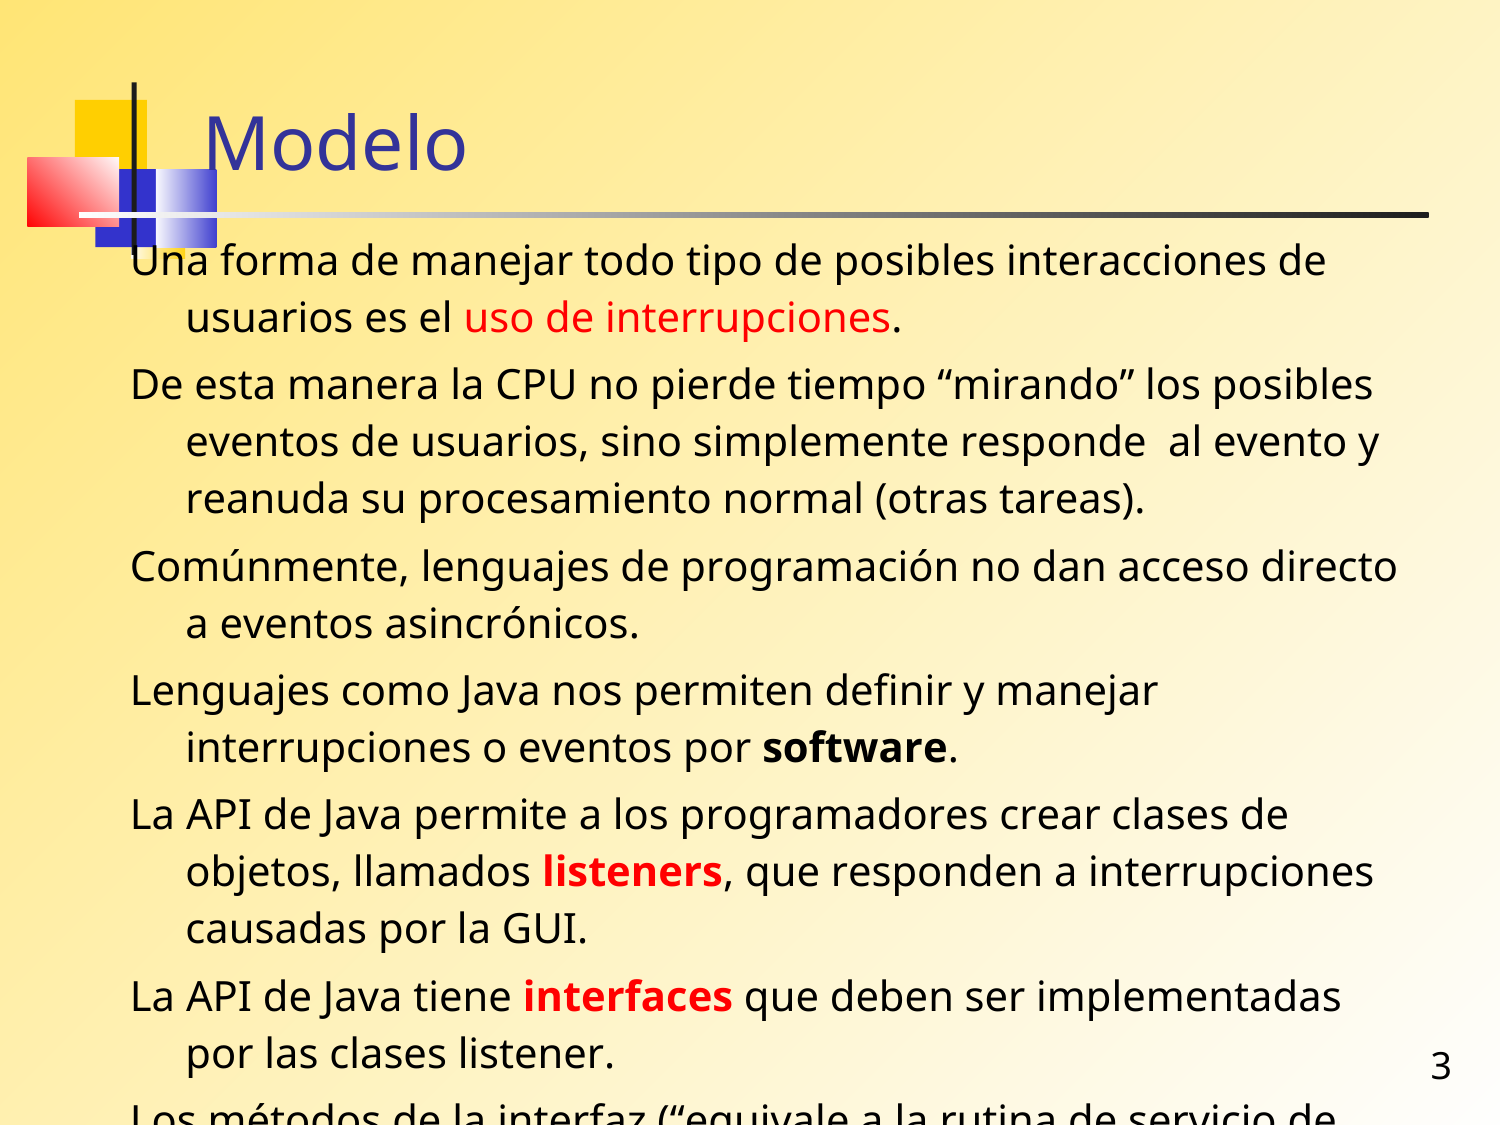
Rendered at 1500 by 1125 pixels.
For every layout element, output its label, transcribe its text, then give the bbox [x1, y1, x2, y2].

list Una forma de manejar todo tipo de posibles interacciones de usuarios es el uso de interrupciones. De esta manera la CPU no pierde tiempo “mirando” los posibles eventos de usuarios, sino simplemente responde al evento y reanuda su procesamiento normal (otras tareas). Comúnmente, lenguajes de programación no dan acceso directo a eventos asincrónicos. Lenguajes como Java nos permiten definir y manejar interrupciones o eventos por software. La API de Java permite a los programadores crear clases de objetos, llamados listeners, que responden a interrupciones causadas por la GUI. La API de Java tiene interfaces que deben ser implementadas por las clases listener. Los métodos de la interfaz (“equivale a la rutina de servicio de interrupción”) son llamados cuando un evento específico ocurre. [115, 222, 1434, 1125]
title Modelo [187, 37, 1466, 201]
